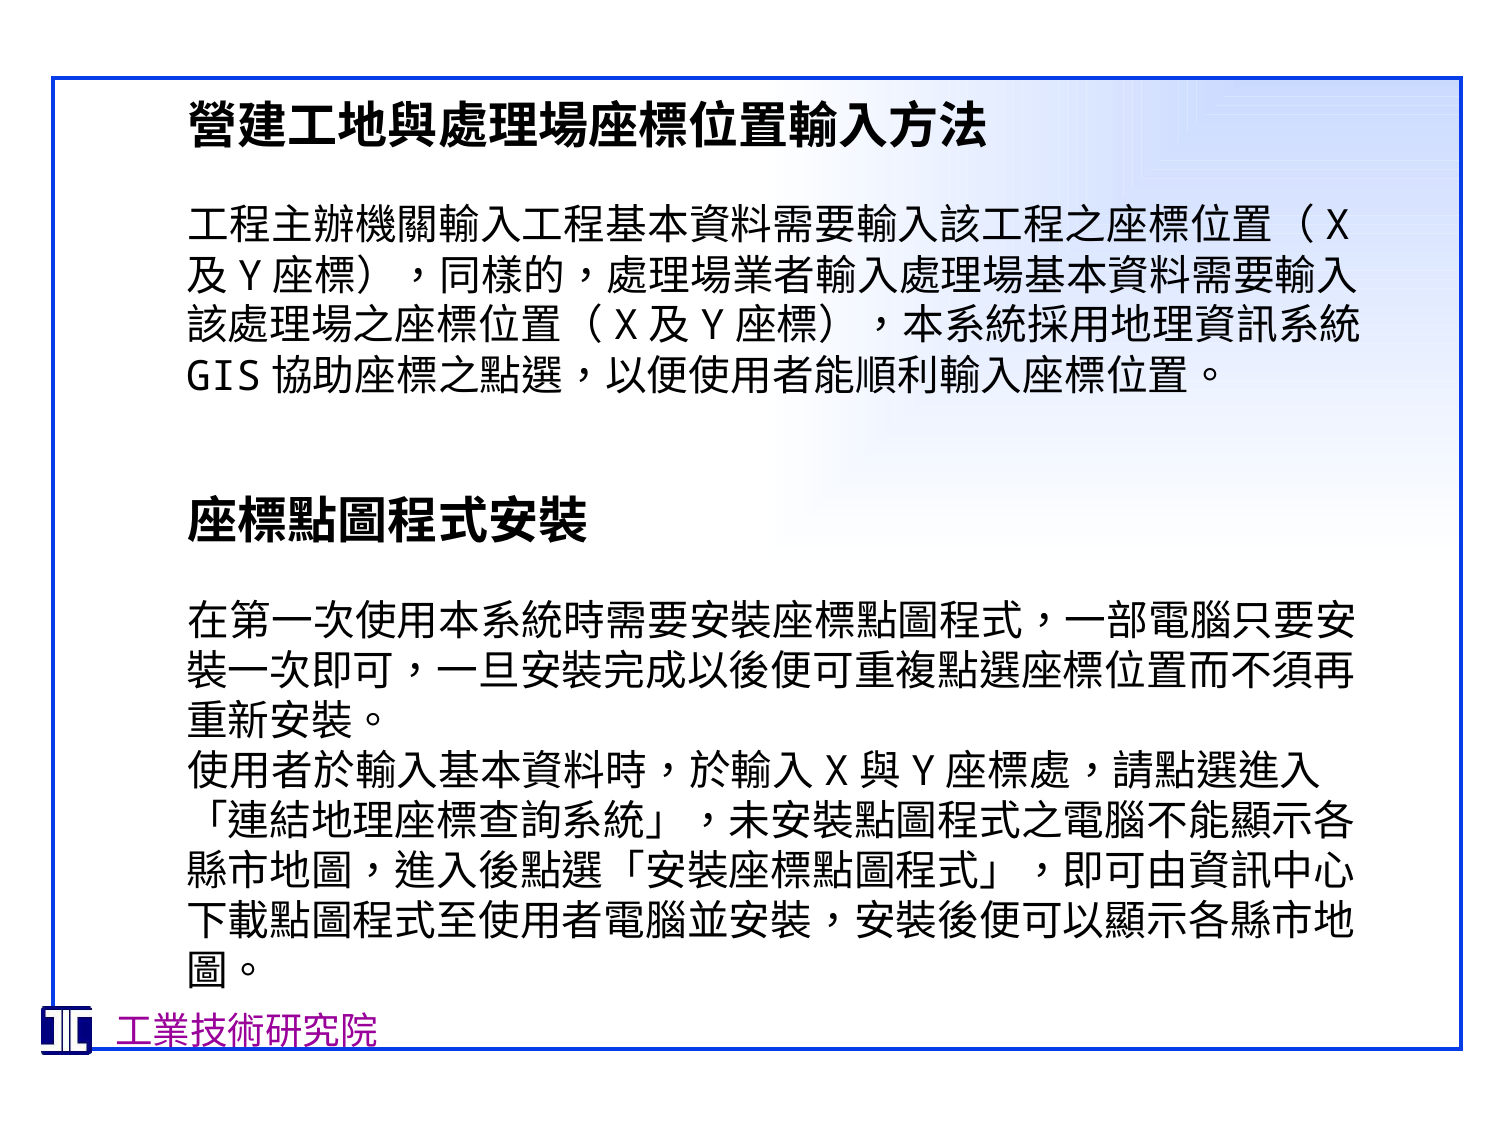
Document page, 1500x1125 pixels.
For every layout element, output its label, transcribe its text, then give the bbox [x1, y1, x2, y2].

text_box 營建工地與處理場座標位置輸入方法 工程主辦機關輸入工程基本資料需要輸入該工程之座標位置（X及Y座標），同樣的，處理場業者輸入處理場基本資料需要輸入該處理場之座標位置（X及Y座標），本系統採用地理資訊系統GIS協助座標之點選，以便使用者能順利輸入座標位置。 座標點圖程式安裝 在第一次使用本系統時需要安裝座標點圖程式，一部電腦只要安裝一次即可，一旦安裝完成以後便可重複點選座標位置而不須再重新安裝。 使用者於輸入基本資料時，於輸入X與Y座標處，請點選進入「連結地理座標查詢系統」，未安裝點圖程式之電腦不能顯示各縣市地圖，進入後點選「安裝座標點圖程式」，即可由資訊中心下載點圖程式至使用者電腦並安裝，安裝後便可以顯示各縣市地圖。 [171, 86, 1400, 1001]
